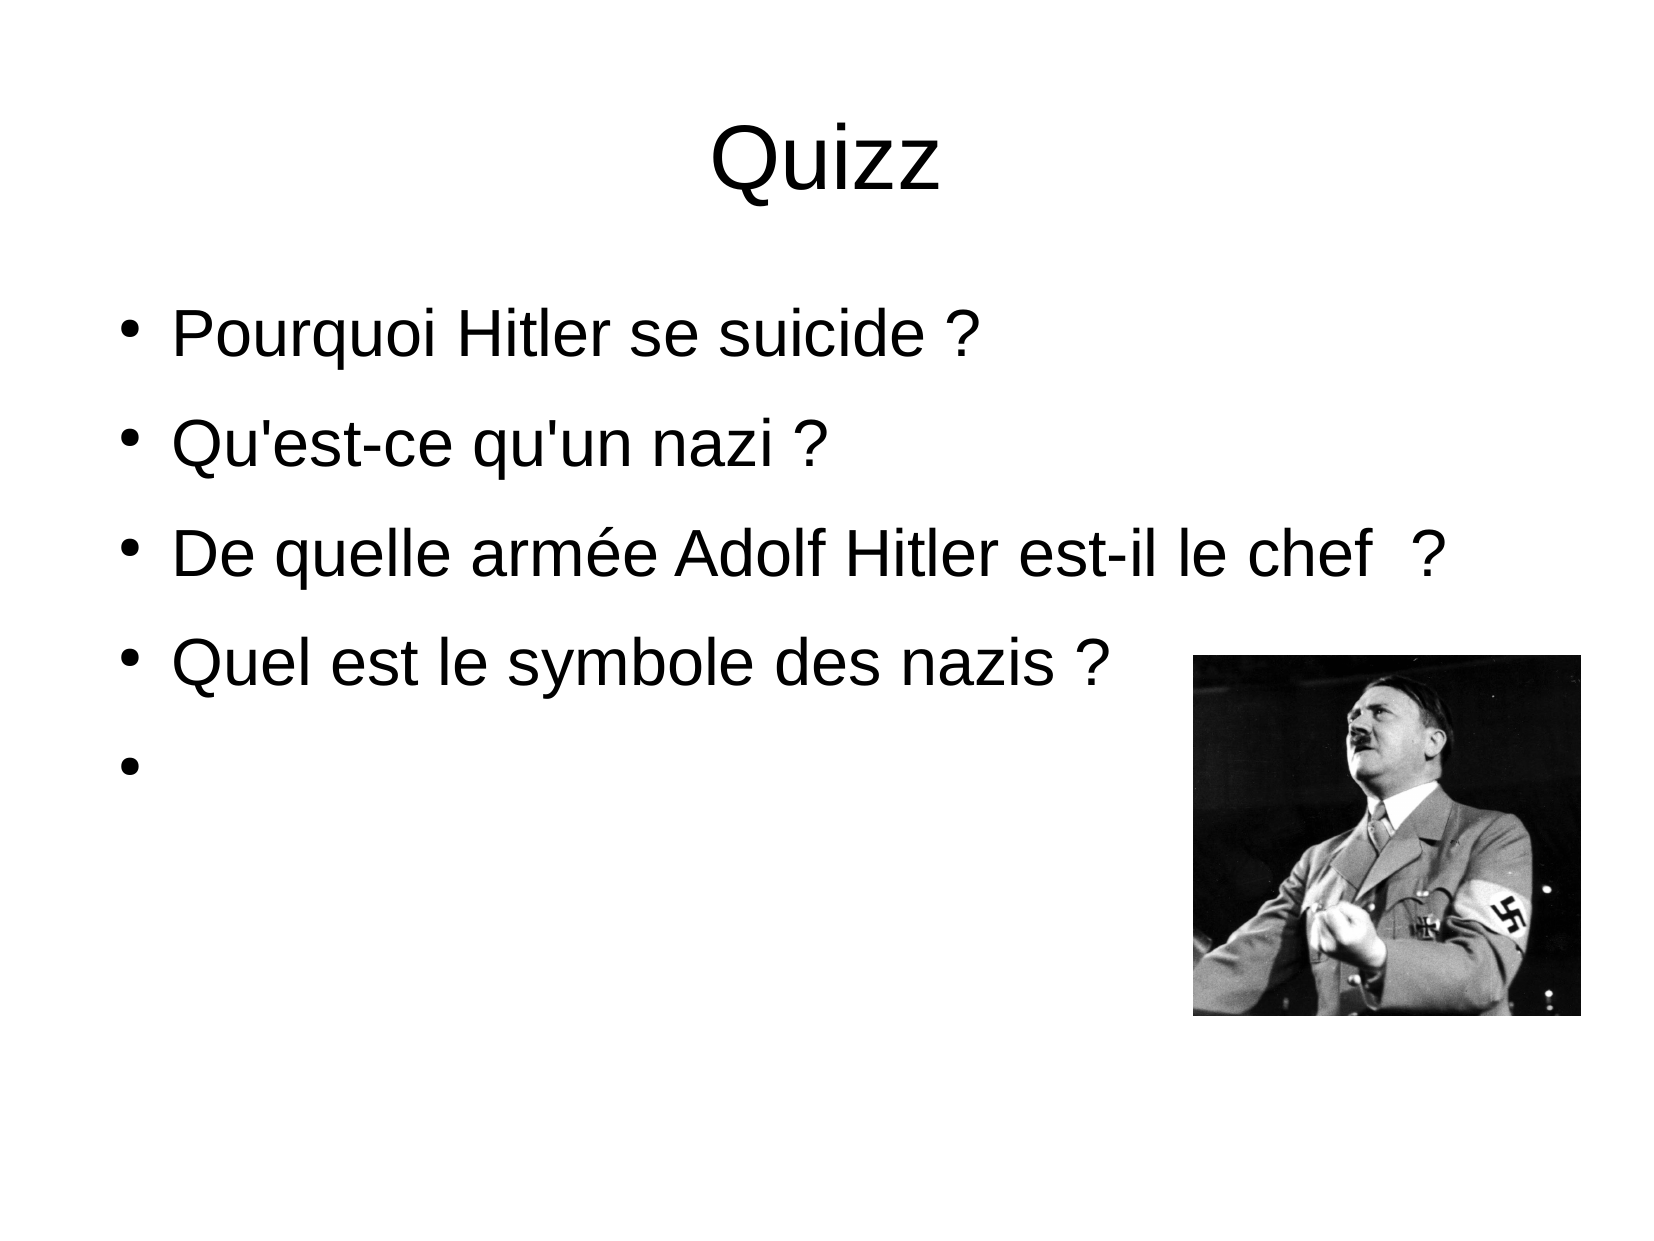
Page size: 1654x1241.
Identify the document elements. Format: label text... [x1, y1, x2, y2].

picture [1193, 655, 1581, 1016]
list Pourquoi Hitler se suicide ? Qu'est-ce qu'un nazi ? De quelle armée Adolf Hitler est-il le chef ? Quel est le symbole des nazis ? [82, 290, 1571, 1010]
title Quizz [82, 49, 1571, 257]
